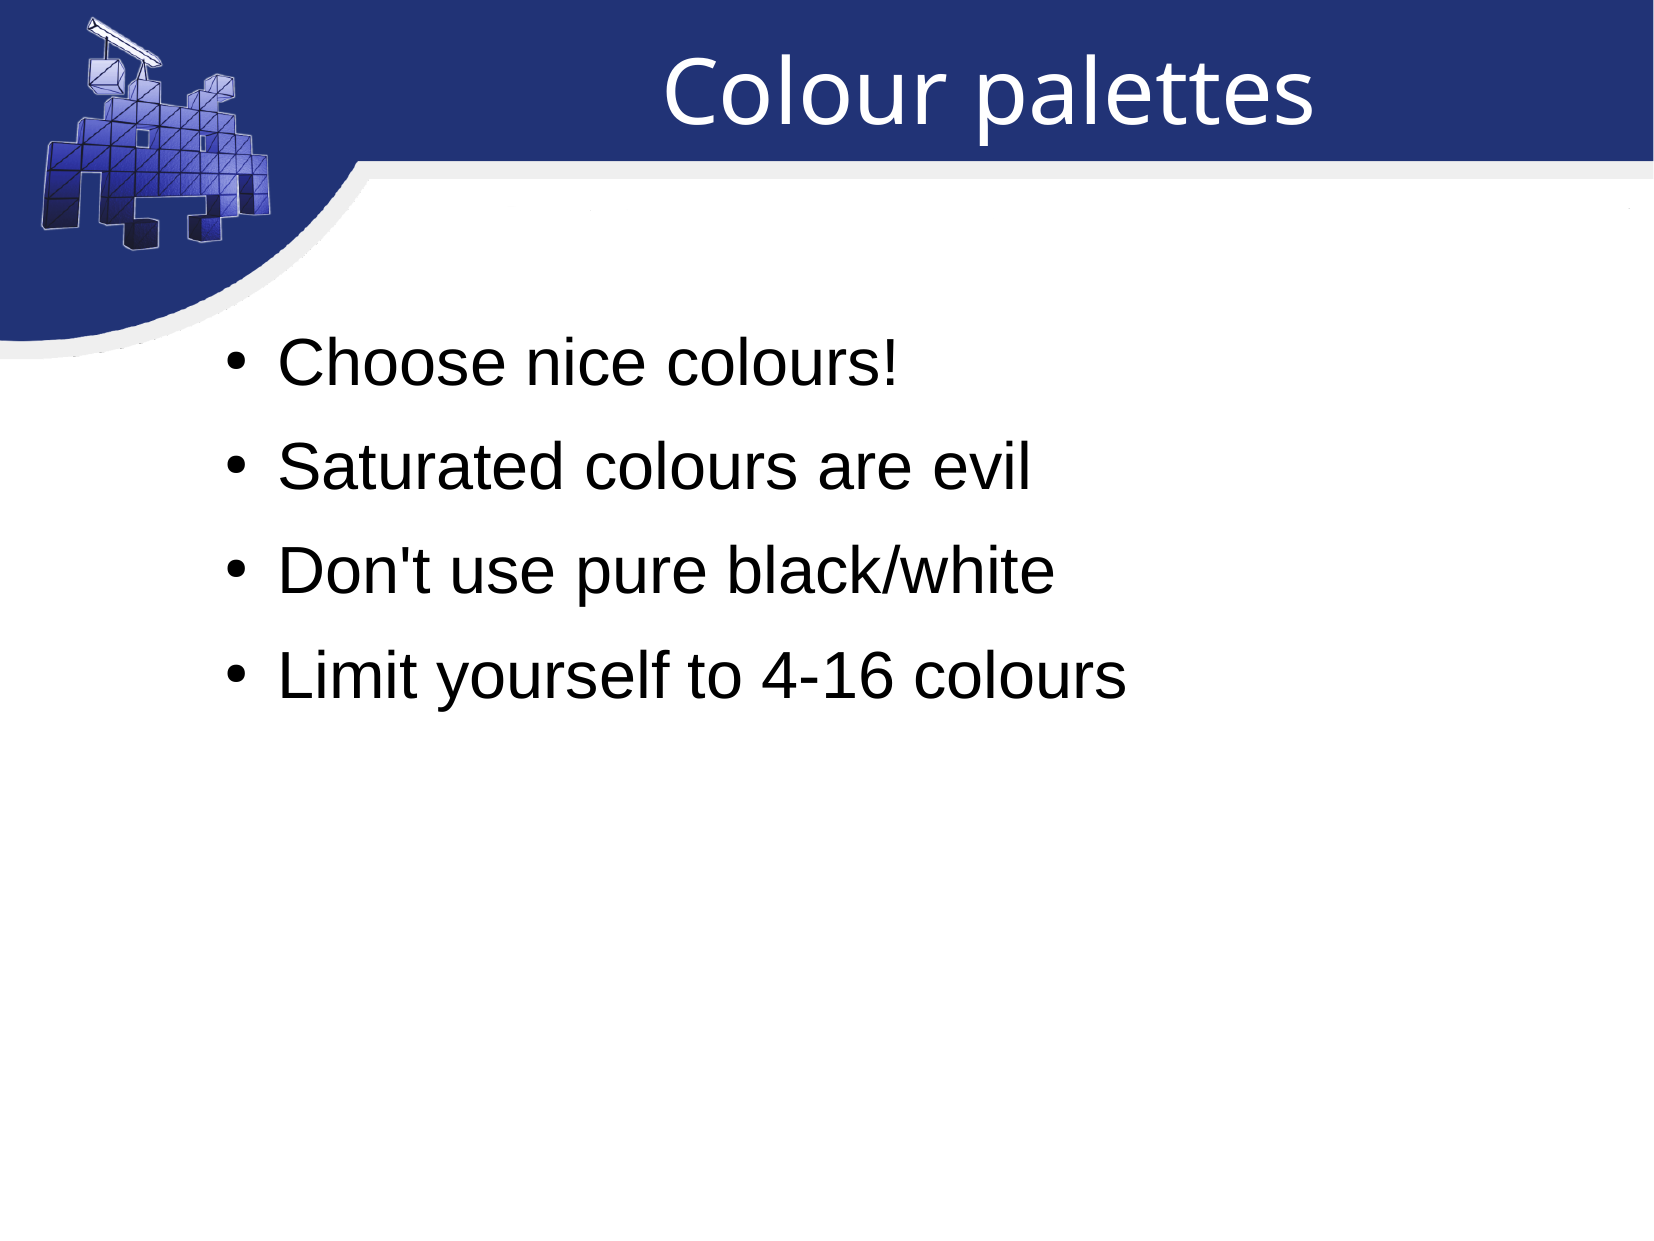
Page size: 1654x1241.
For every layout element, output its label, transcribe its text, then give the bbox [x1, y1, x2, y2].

list Choose nice colours! Saturated colours are evil Don't use pure black/white Limit yourself to 4-16 colours [206, 324, 1595, 1078]
picture [0, 0, 1654, 443]
title Colour palettes [354, 29, 1625, 148]
